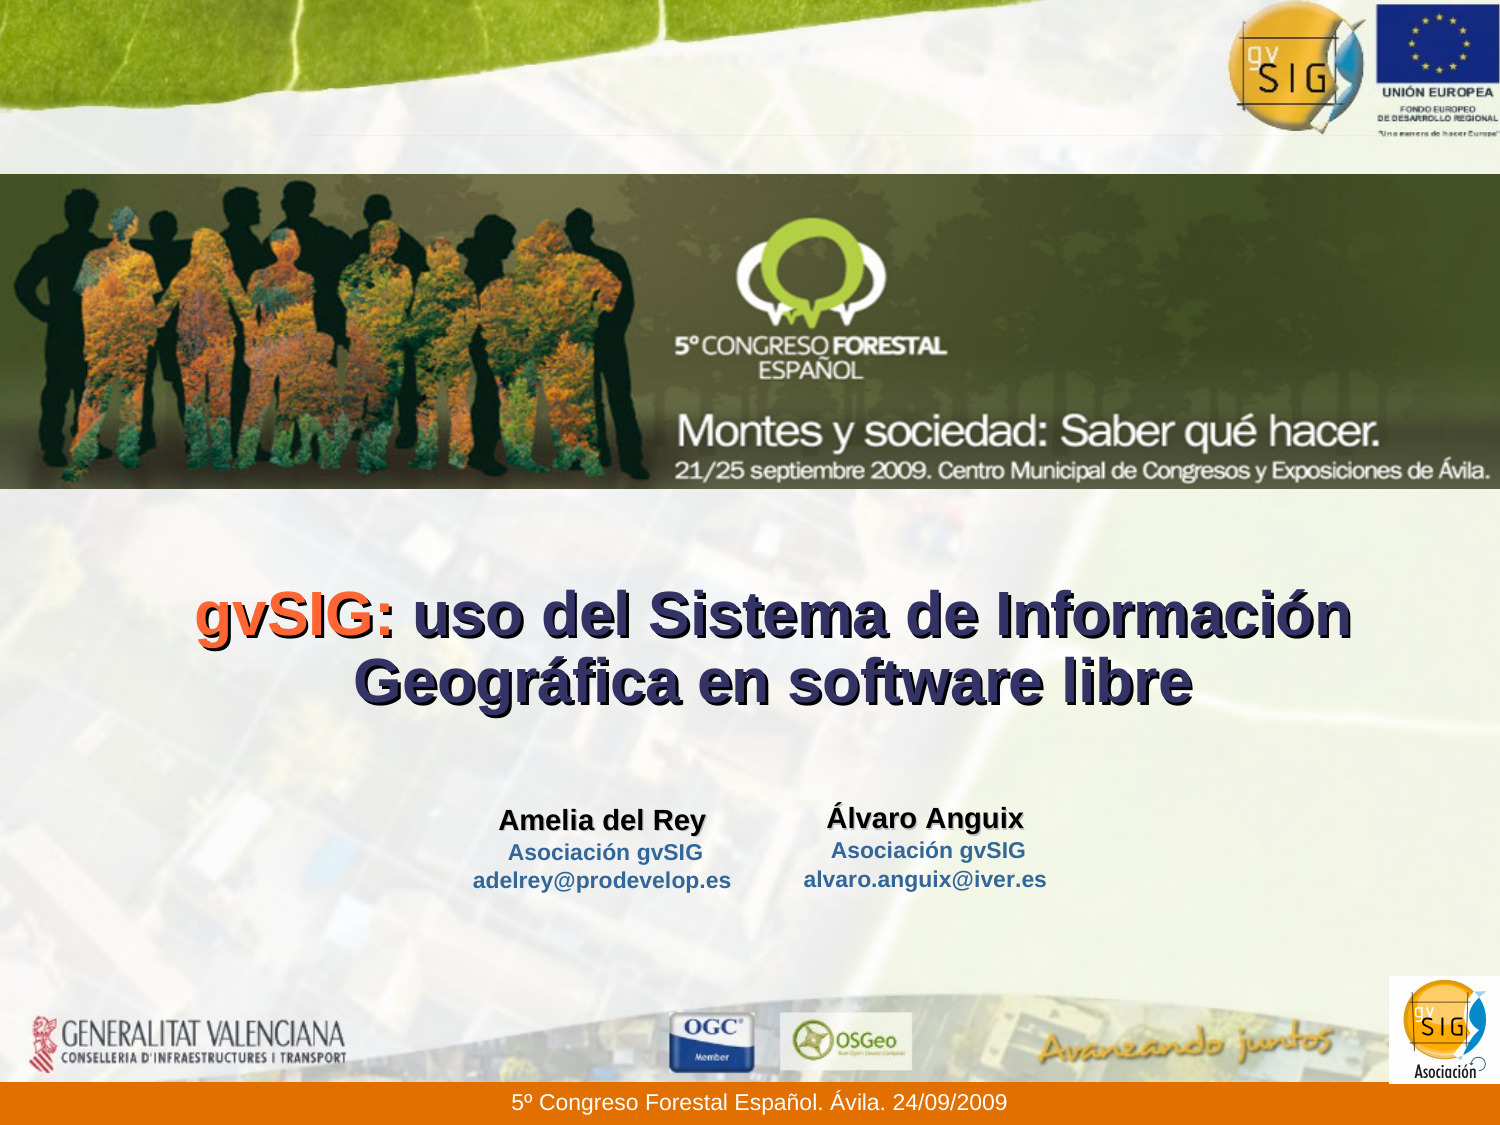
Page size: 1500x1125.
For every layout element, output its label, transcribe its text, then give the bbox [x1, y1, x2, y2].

text_box gvSIG: uso del Sistema de Información Geográfica en software libre [146, 574, 1402, 920]
text_box Álvaro Anguix Asociación gvSIG alvaro.anguix@iver.es [572, 794, 1279, 900]
picture [0, 0, 1500, 1084]
text_box Amelia del Rey Asociación gvSIG adelrey@prodevelop.es [249, 796, 956, 902]
